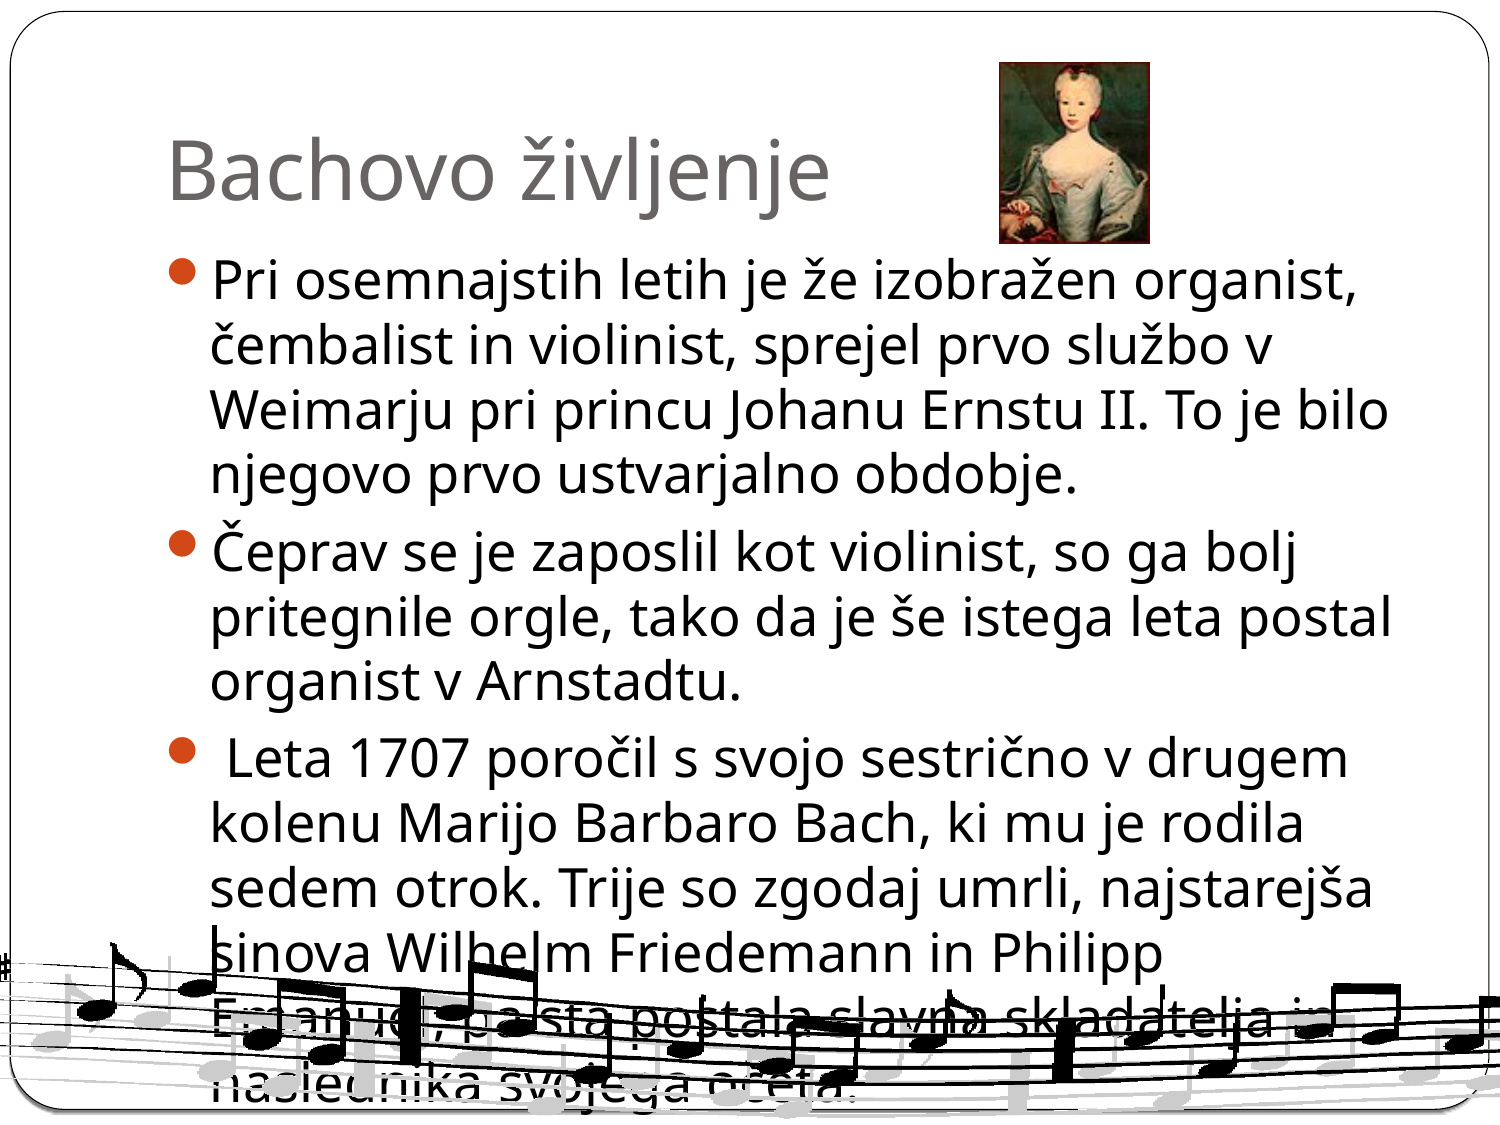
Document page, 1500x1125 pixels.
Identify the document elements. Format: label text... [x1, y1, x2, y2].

title Bachovo življenje [150, 45, 1425, 233]
list Pri osemnajstih letih je že izobražen organist, čembalist in violinist, sprejel prvo službo v Weimarju pri princu Johanu Ernstu ІІ. To je bilo njegovo prvo ustvarjalno obdobje. Čeprav se je zaposlil kot violinist, so ga bolj pritegnile orgle, tako da je še istega leta postal organist v Arnstadtu. Leta 1707 poročil s svojo sestrično v drugem kolenu Marijo Barbaro Bach, ki mu je rodila sedem otrok. Trije so zgodaj umrli, najstarejša sinova Wilhelm Friedemann in Philipp Emanuel, pa sta postala slavna skladatelja in naslednika svojega očeta. [150, 237, 1425, 899]
picture [999, 62, 1150, 244]
picture [0, 899, 1500, 1125]
